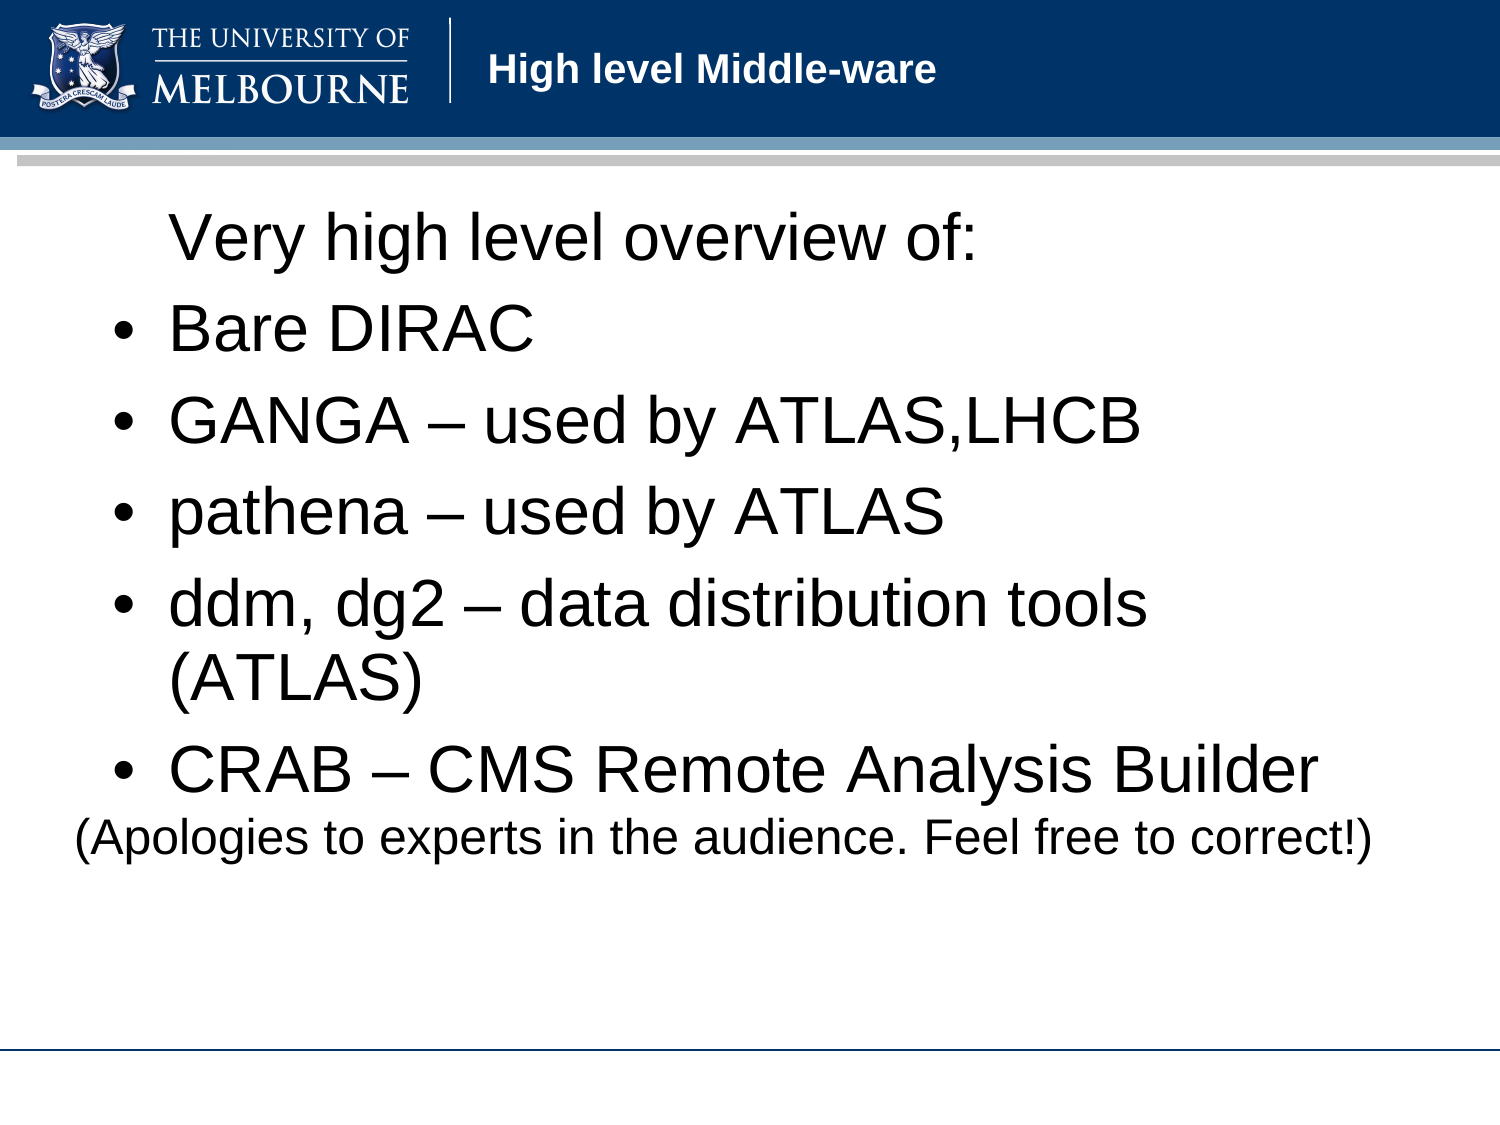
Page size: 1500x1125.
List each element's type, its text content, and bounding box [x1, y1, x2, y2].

picture [87, 150, 229, 155]
title High level Middle-ware [487, 12, 1438, 126]
picture [24, 17, 413, 119]
text_box (Apologies to experts in the audience. Feel free to correct!) [59, 797, 1390, 873]
list Very high level overview of: Bare DIRAC GANGA – used by ATLAS,LHCB pathena – used by ATLAS ddm, dg2 – data distribution tools (ATLAS) CRAB – CMS Remote Analysis Builder [112, 200, 1388, 797]
